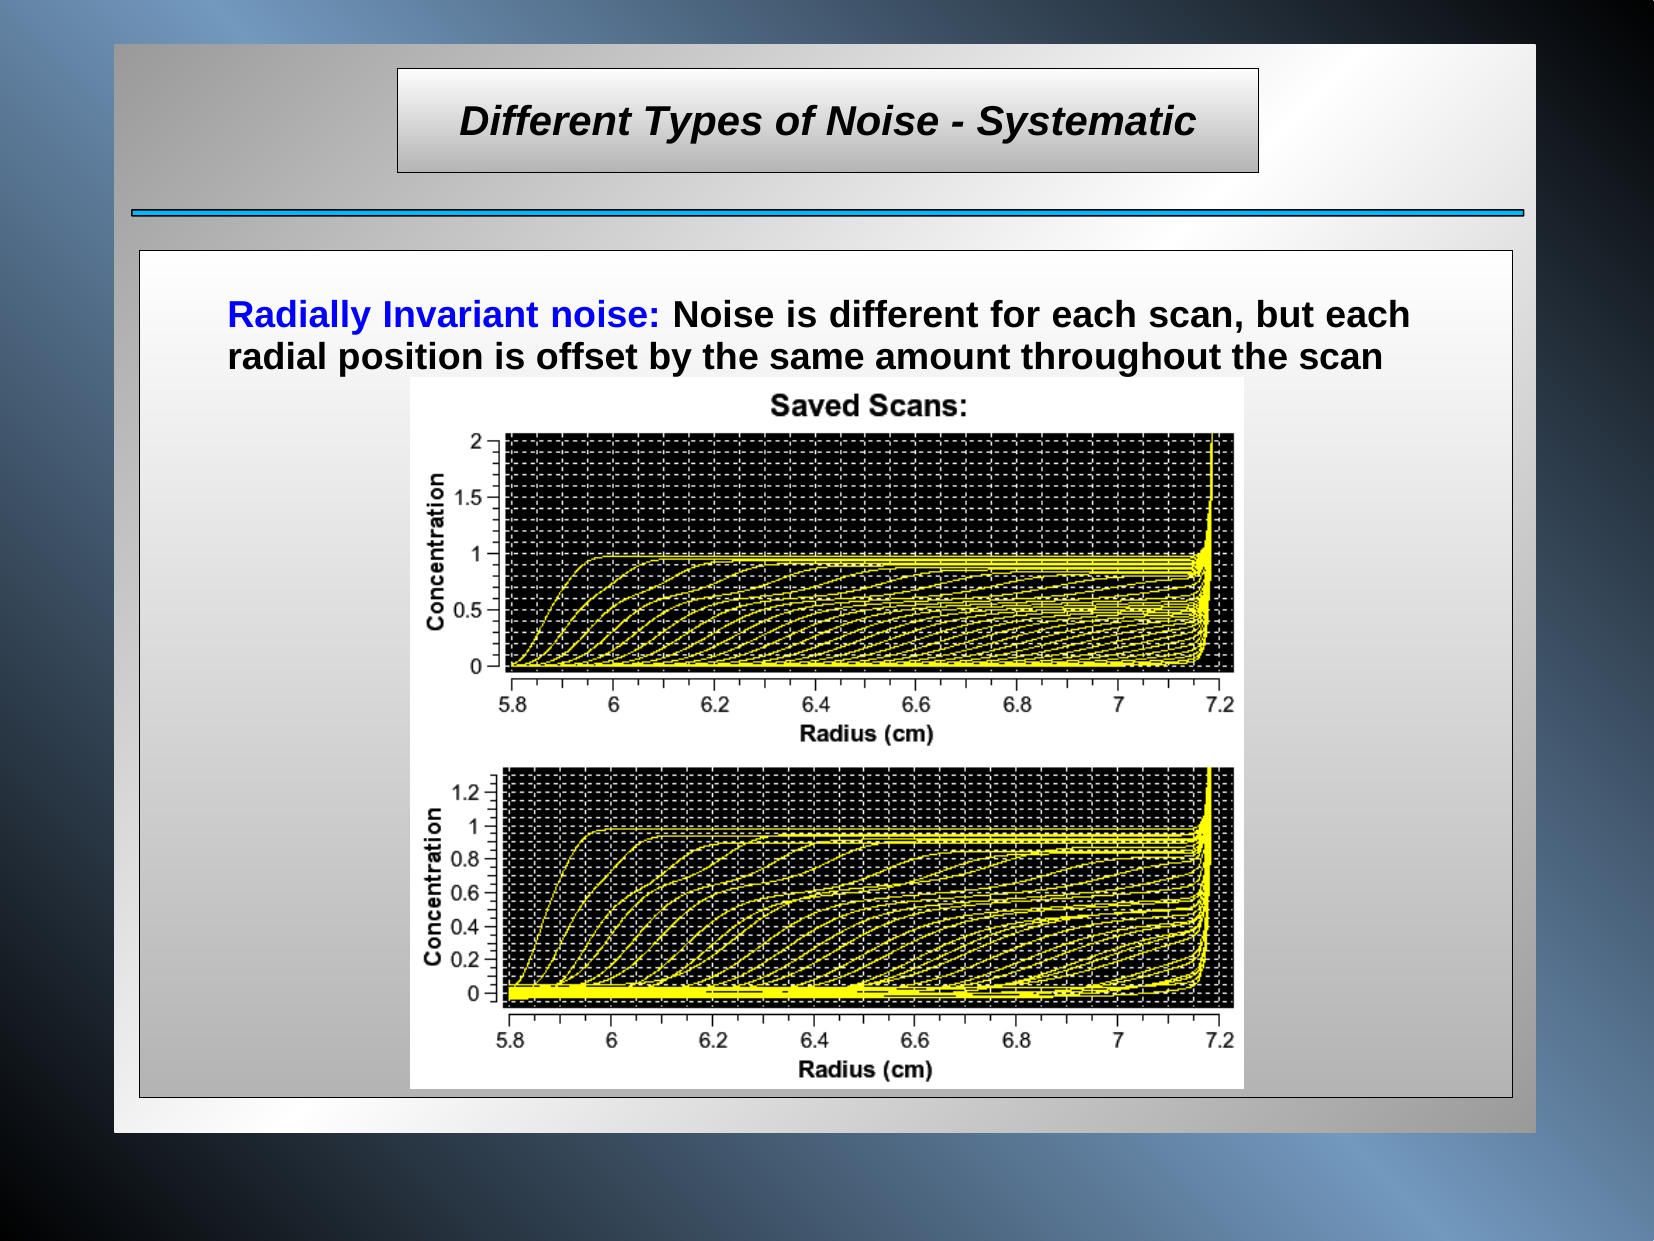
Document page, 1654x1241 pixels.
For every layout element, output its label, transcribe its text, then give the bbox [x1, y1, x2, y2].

text_box [139, 250, 1513, 1098]
text_box [131, 209, 1524, 216]
picture [410, 377, 1244, 1089]
text_box Radially Invariant noise: Noise is different for each scan, but each radial position is offset by the same amount throughout the scan [227, 293, 1427, 1026]
text_box Different Types of Noise - Systematic [397, 68, 1259, 173]
